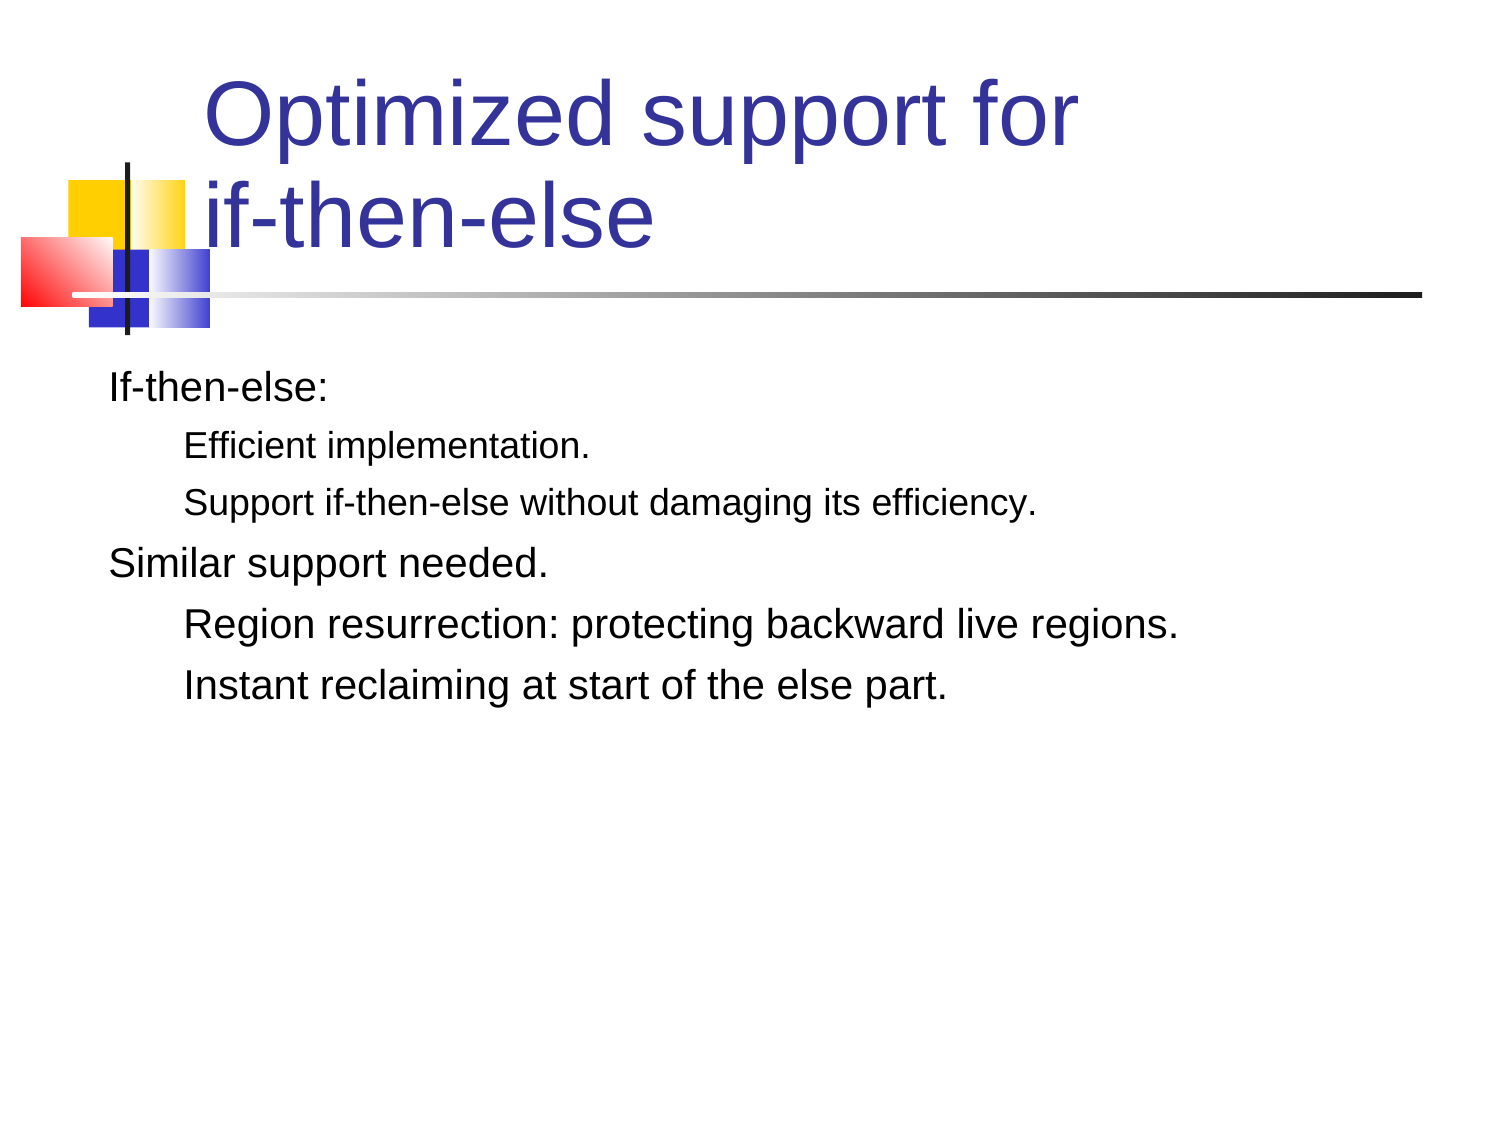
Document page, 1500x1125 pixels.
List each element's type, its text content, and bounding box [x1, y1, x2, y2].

title Optimized support for if-then-else [188, 35, 1468, 276]
list If-then-else: Efficient implementation. Support if-then-else without damaging its efficiency. Similar support needed. Region resurrection: protecting backward live regions. Instant reclaiming at start of the else part. [93, 360, 1424, 722]
